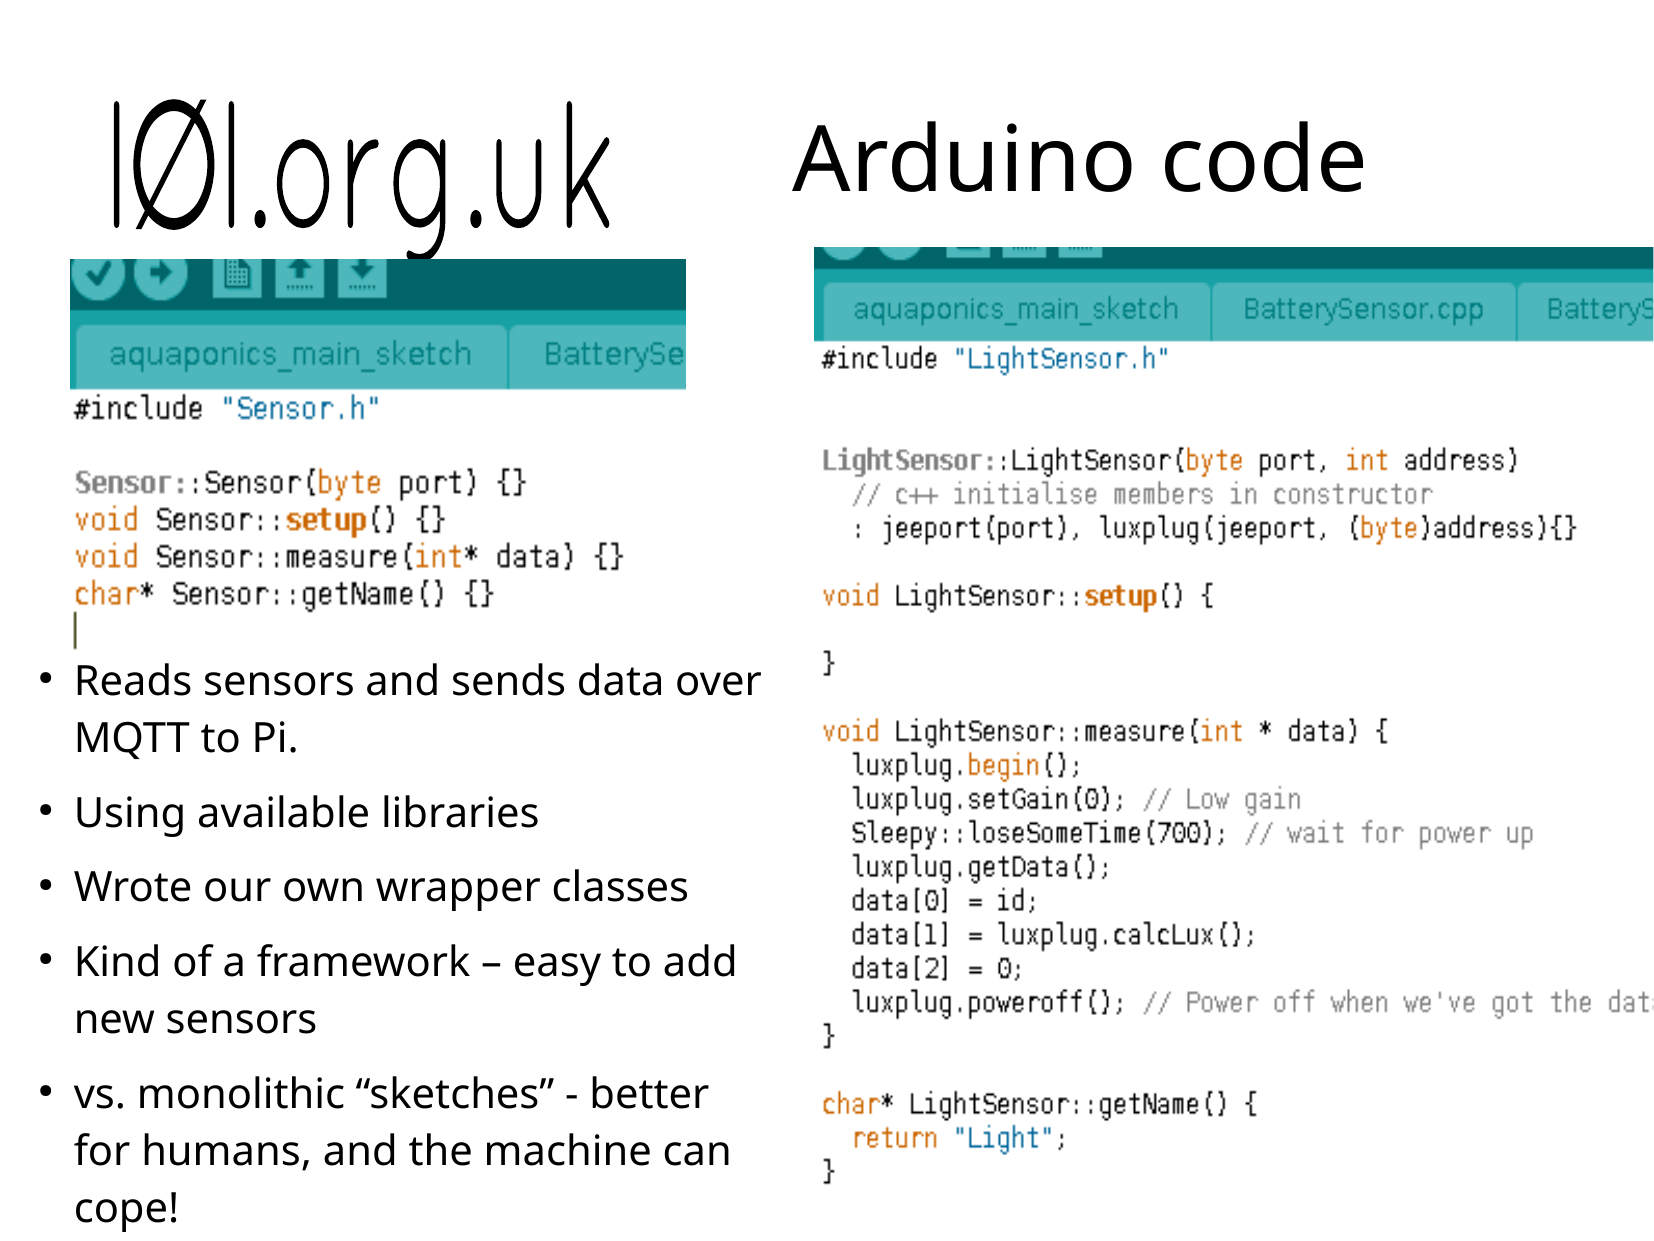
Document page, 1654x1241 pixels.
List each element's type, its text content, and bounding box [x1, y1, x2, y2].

title Arduino code [590, 52, 1571, 260]
picture [814, 247, 1654, 1241]
picture [70, 259, 686, 643]
text_box Reads sensors and sends data over MQTT to Pi. Using available libraries Wrote our own wrapper classes Kind of a framework – easy to add new sensors vs. monolithic “sketches” - better for humans, and the machine can cope! [23, 643, 792, 1241]
